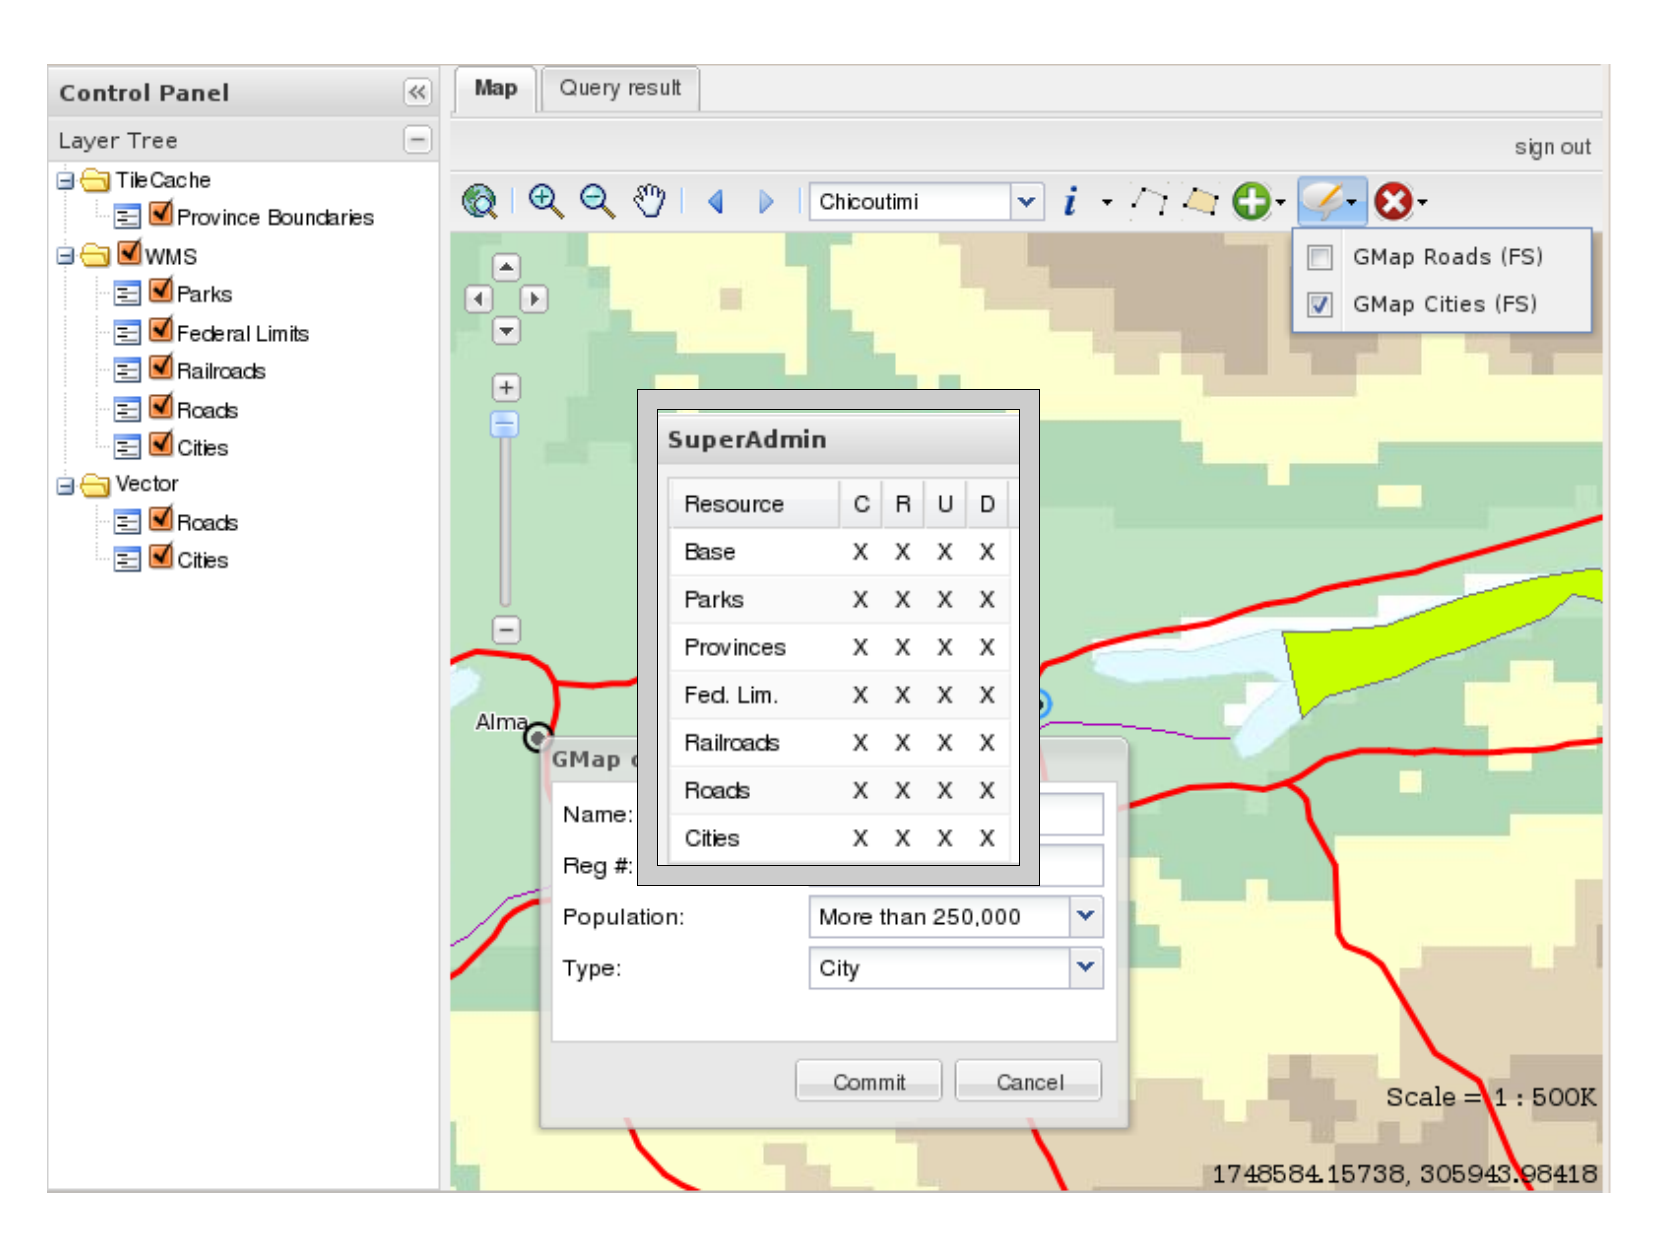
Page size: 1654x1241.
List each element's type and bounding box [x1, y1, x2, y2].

text_box [637, 389, 1040, 886]
picture [0, 0, 1654, 1241]
